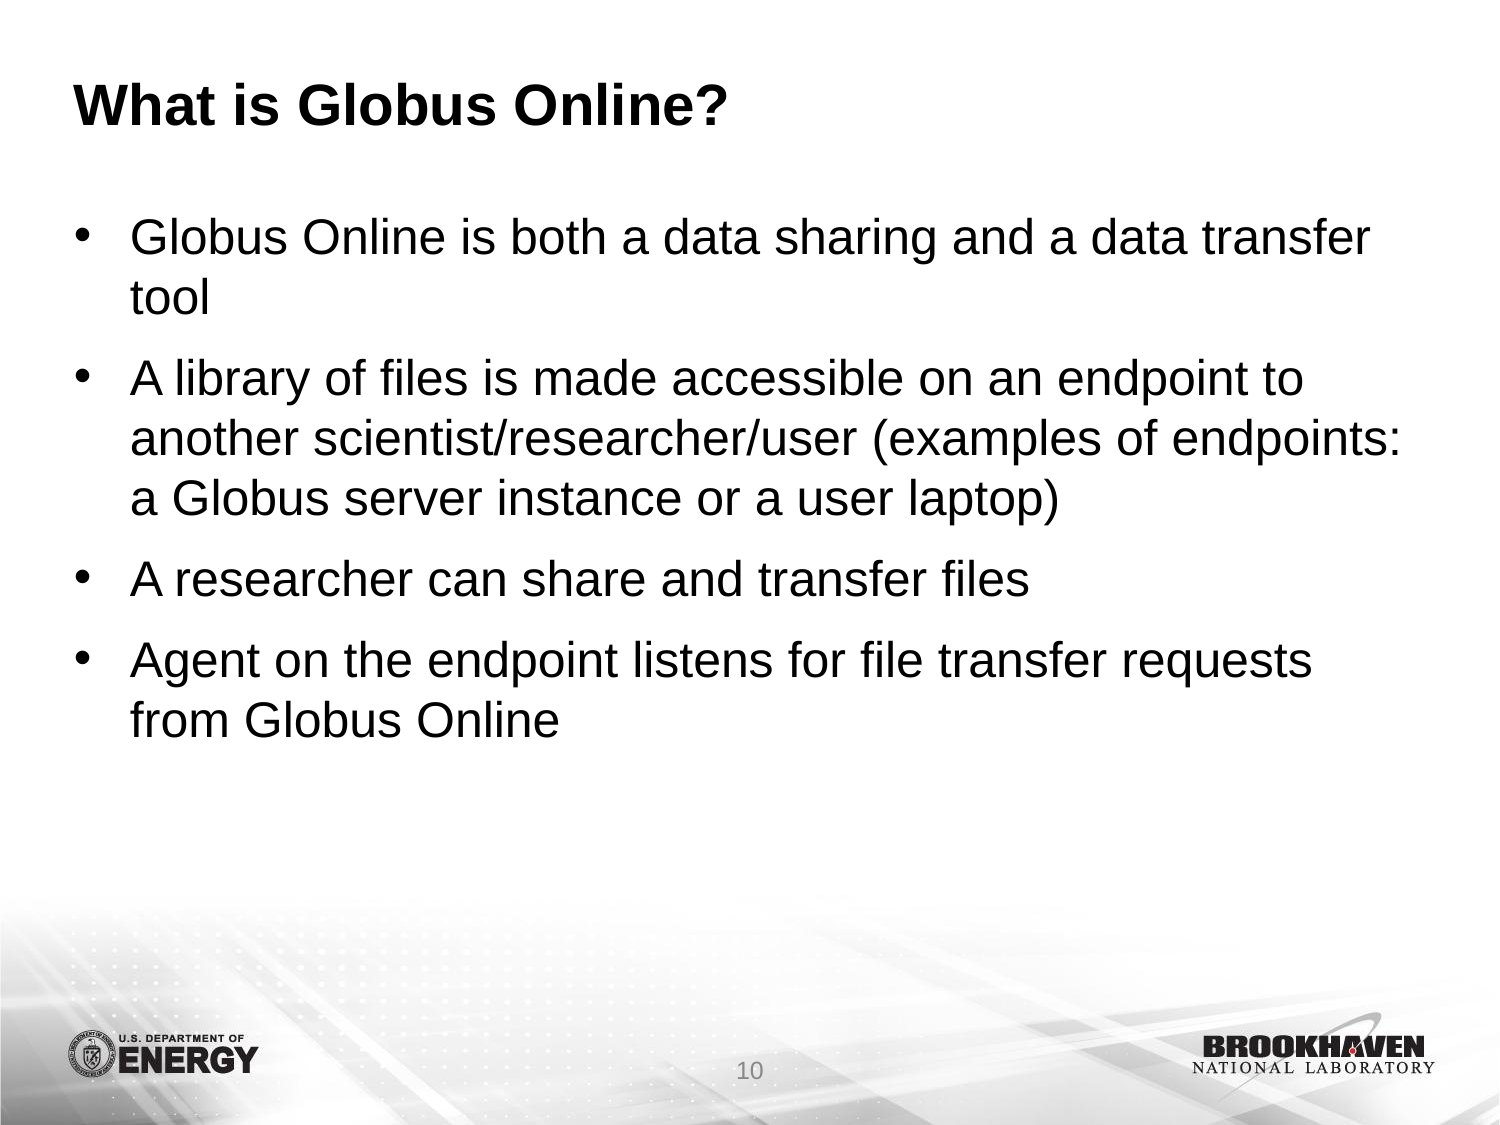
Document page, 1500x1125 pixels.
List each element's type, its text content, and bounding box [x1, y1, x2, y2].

text_box What is Globus Online? [58, 59, 1425, 278]
picture [0, 0, 1500, 1125]
text_box Globus Online is both a data sharing and a data transfer tool A library of files is made accessible on an endpoint to another scientist/researcher/user (examples of endpoints: a Globus server instance or a user laptop) A researcher can share and transfer files Agent on the endpoint listens for file transfer requests from Globus Online [58, 278, 1425, 955]
text_box <number> [581, 1039, 919, 1100]
